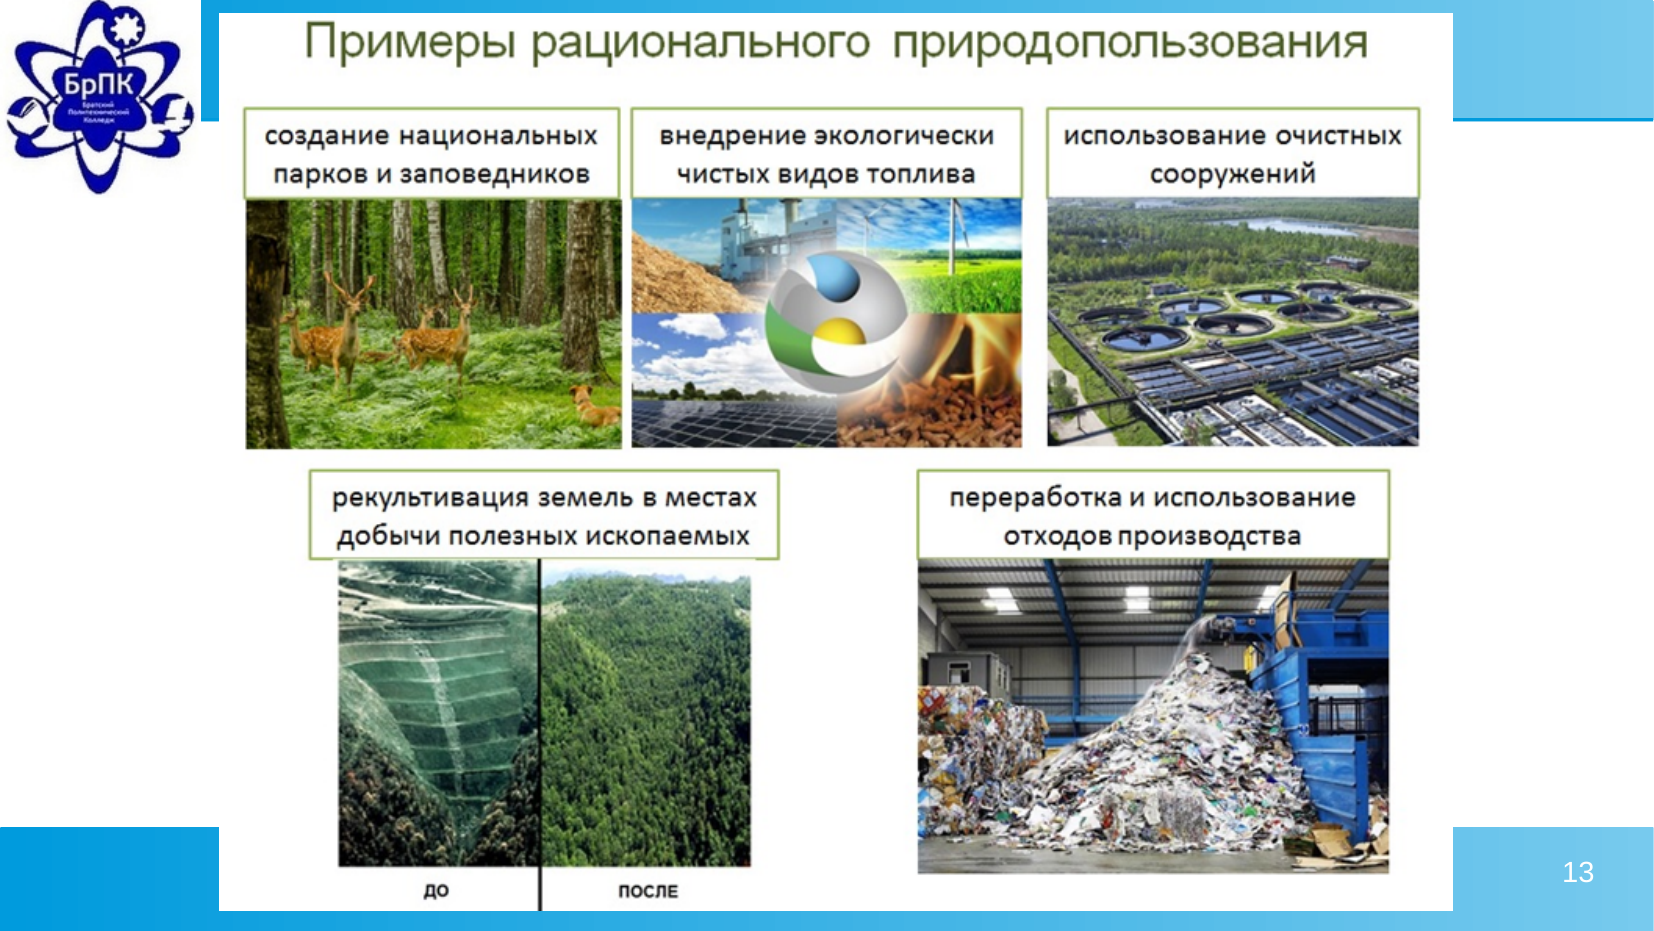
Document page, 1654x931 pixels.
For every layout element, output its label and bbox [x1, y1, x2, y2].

picture [219, 13, 1453, 911]
picture [0, 0, 201, 198]
